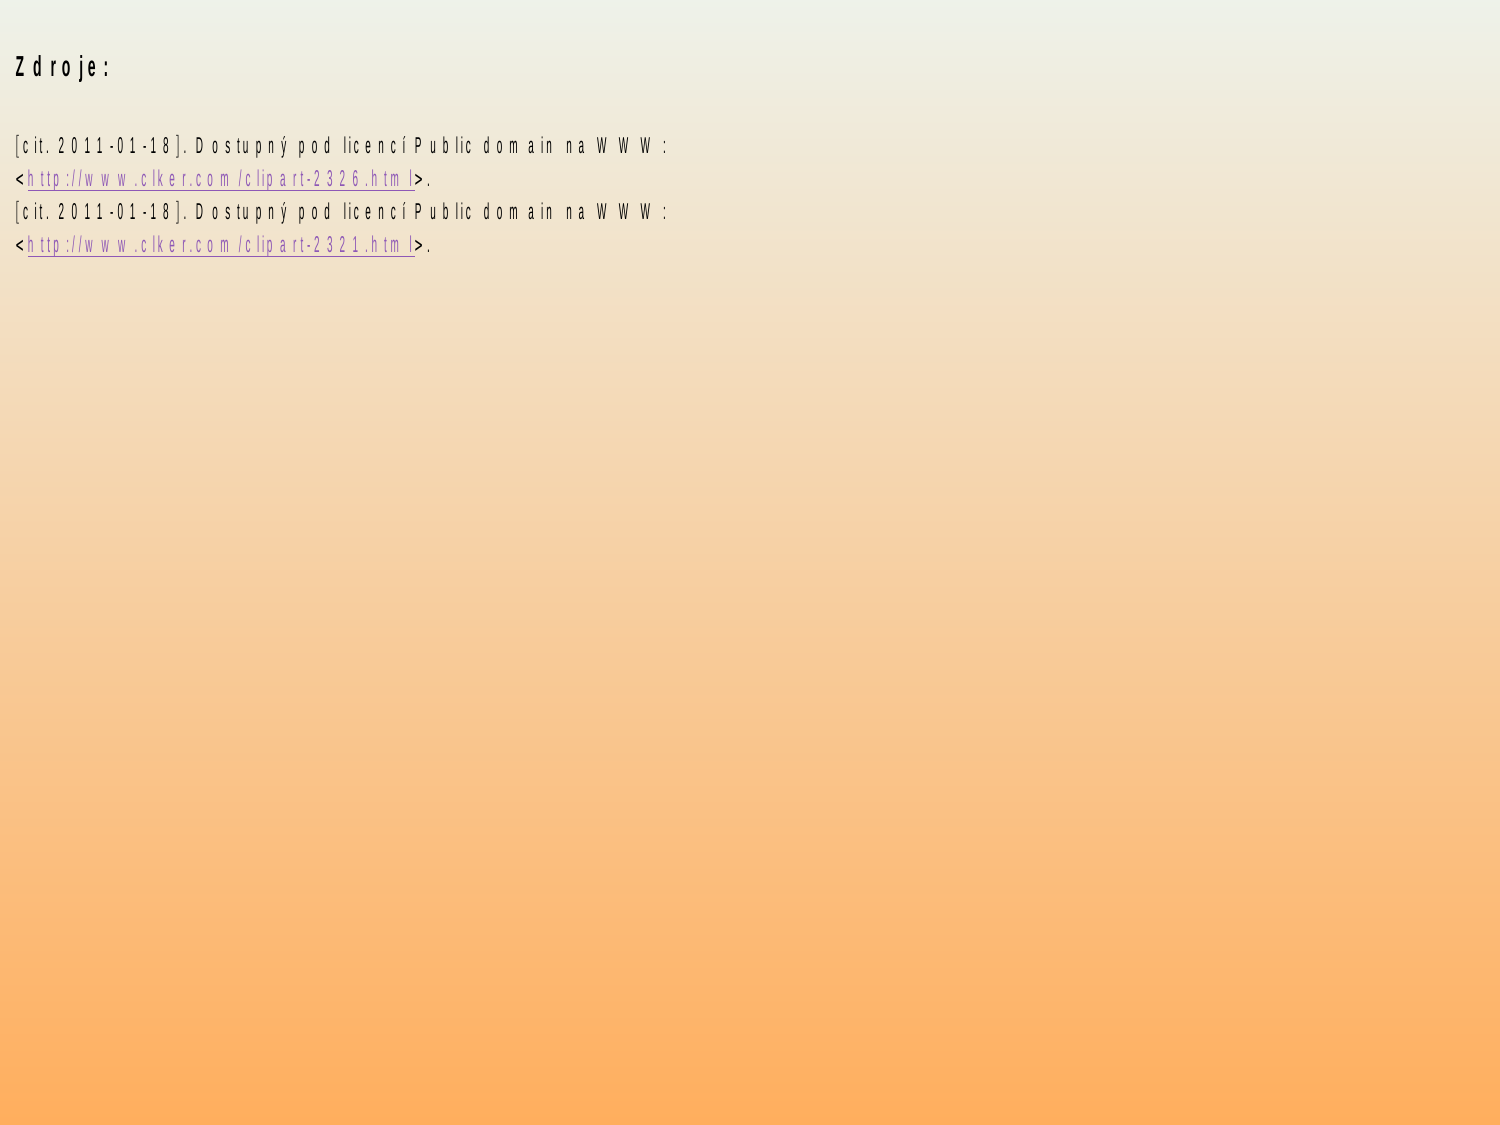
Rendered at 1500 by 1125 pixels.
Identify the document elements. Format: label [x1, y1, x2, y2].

picture [0, 41, 1480, 296]
